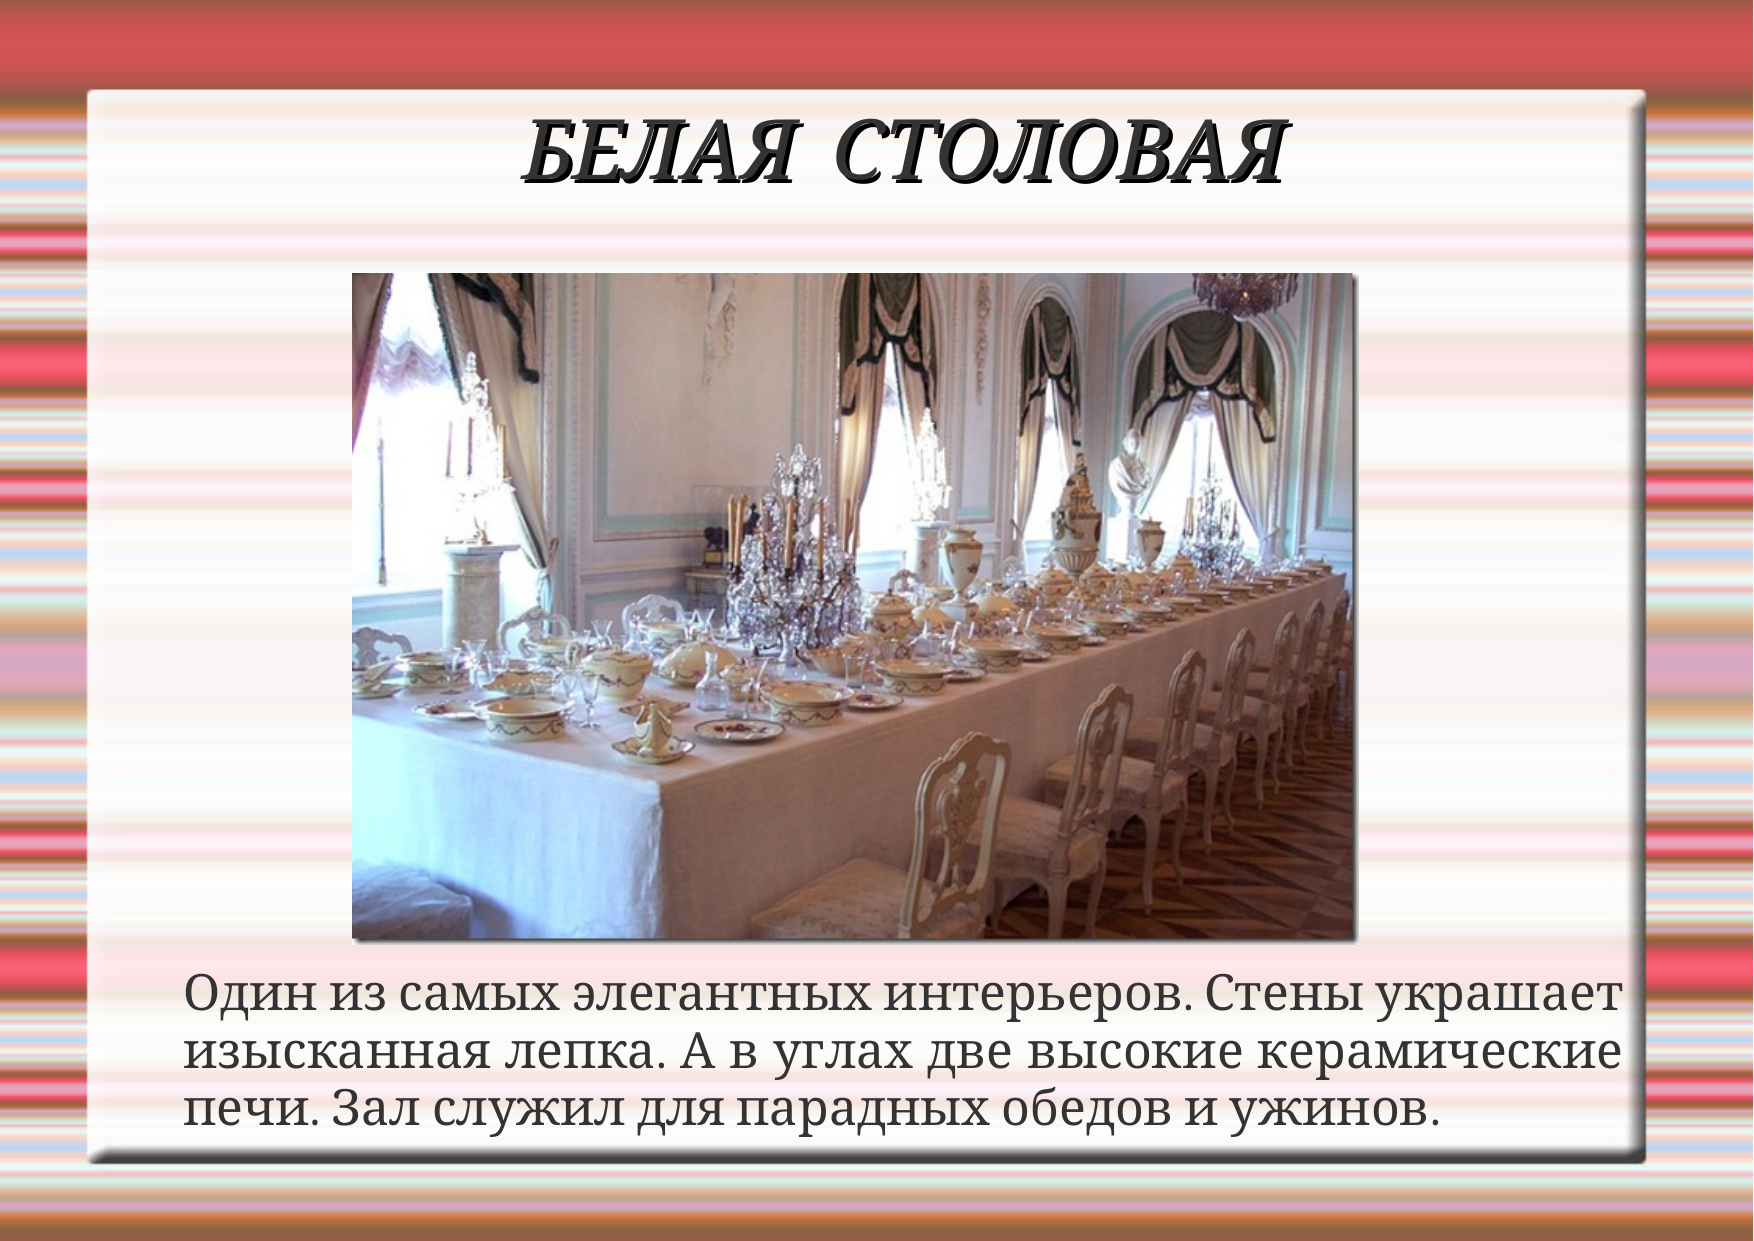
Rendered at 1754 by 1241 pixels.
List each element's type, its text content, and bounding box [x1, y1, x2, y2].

list БЕЛАЯ СТОЛОВАЯ Один из самых элегантных интерьеров. Стены украшает изысканная лепка. А в углах две высокие керамические печи. Зал служил для парадных обедов и ужинов. [100, 104, 1625, 1241]
picture [0, 0, 1754, 1241]
picture [352, 273, 1359, 945]
